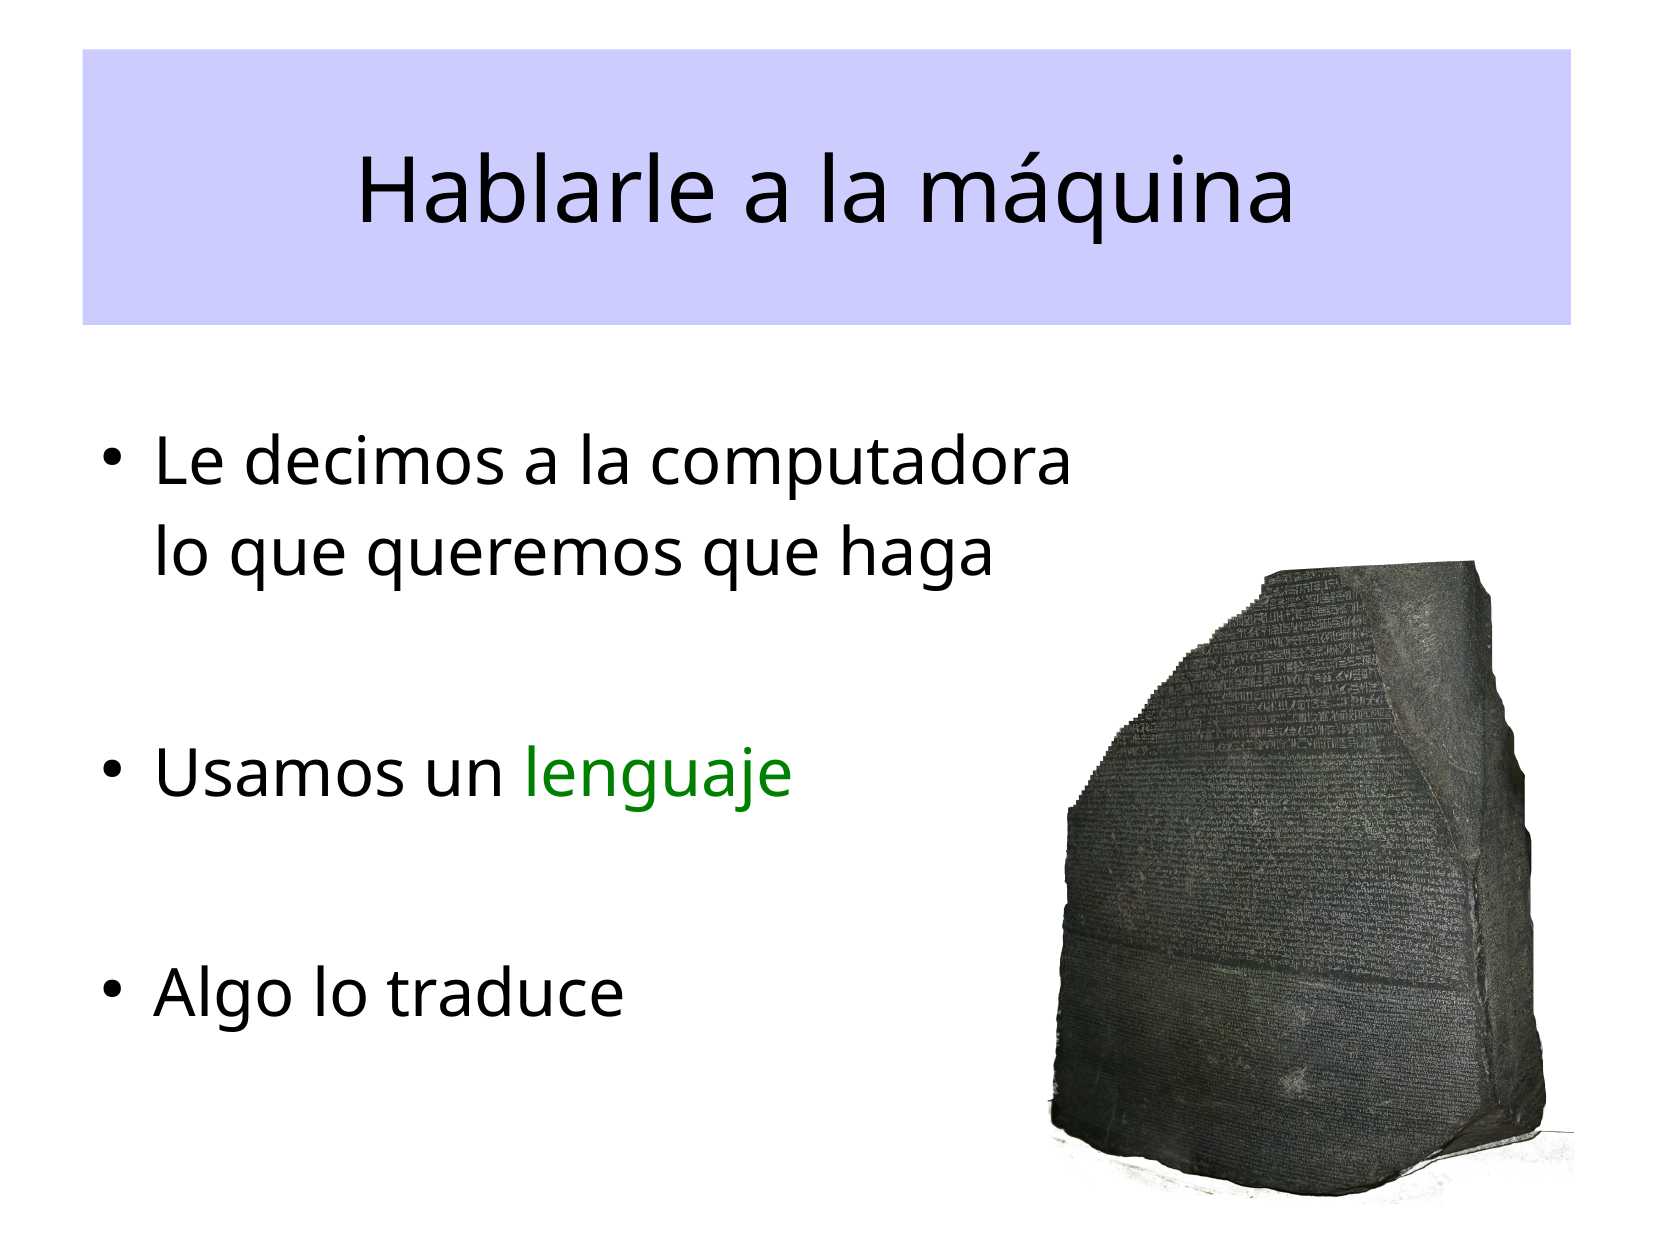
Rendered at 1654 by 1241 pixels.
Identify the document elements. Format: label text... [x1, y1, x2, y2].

picture [1024, 560, 1574, 1204]
title Hablarle a la máquina [82, 49, 1571, 325]
list Le decimos a la computadora lo que queremos que haga Usamos un lenguaje Algo lo traduce [82, 413, 1571, 1232]
